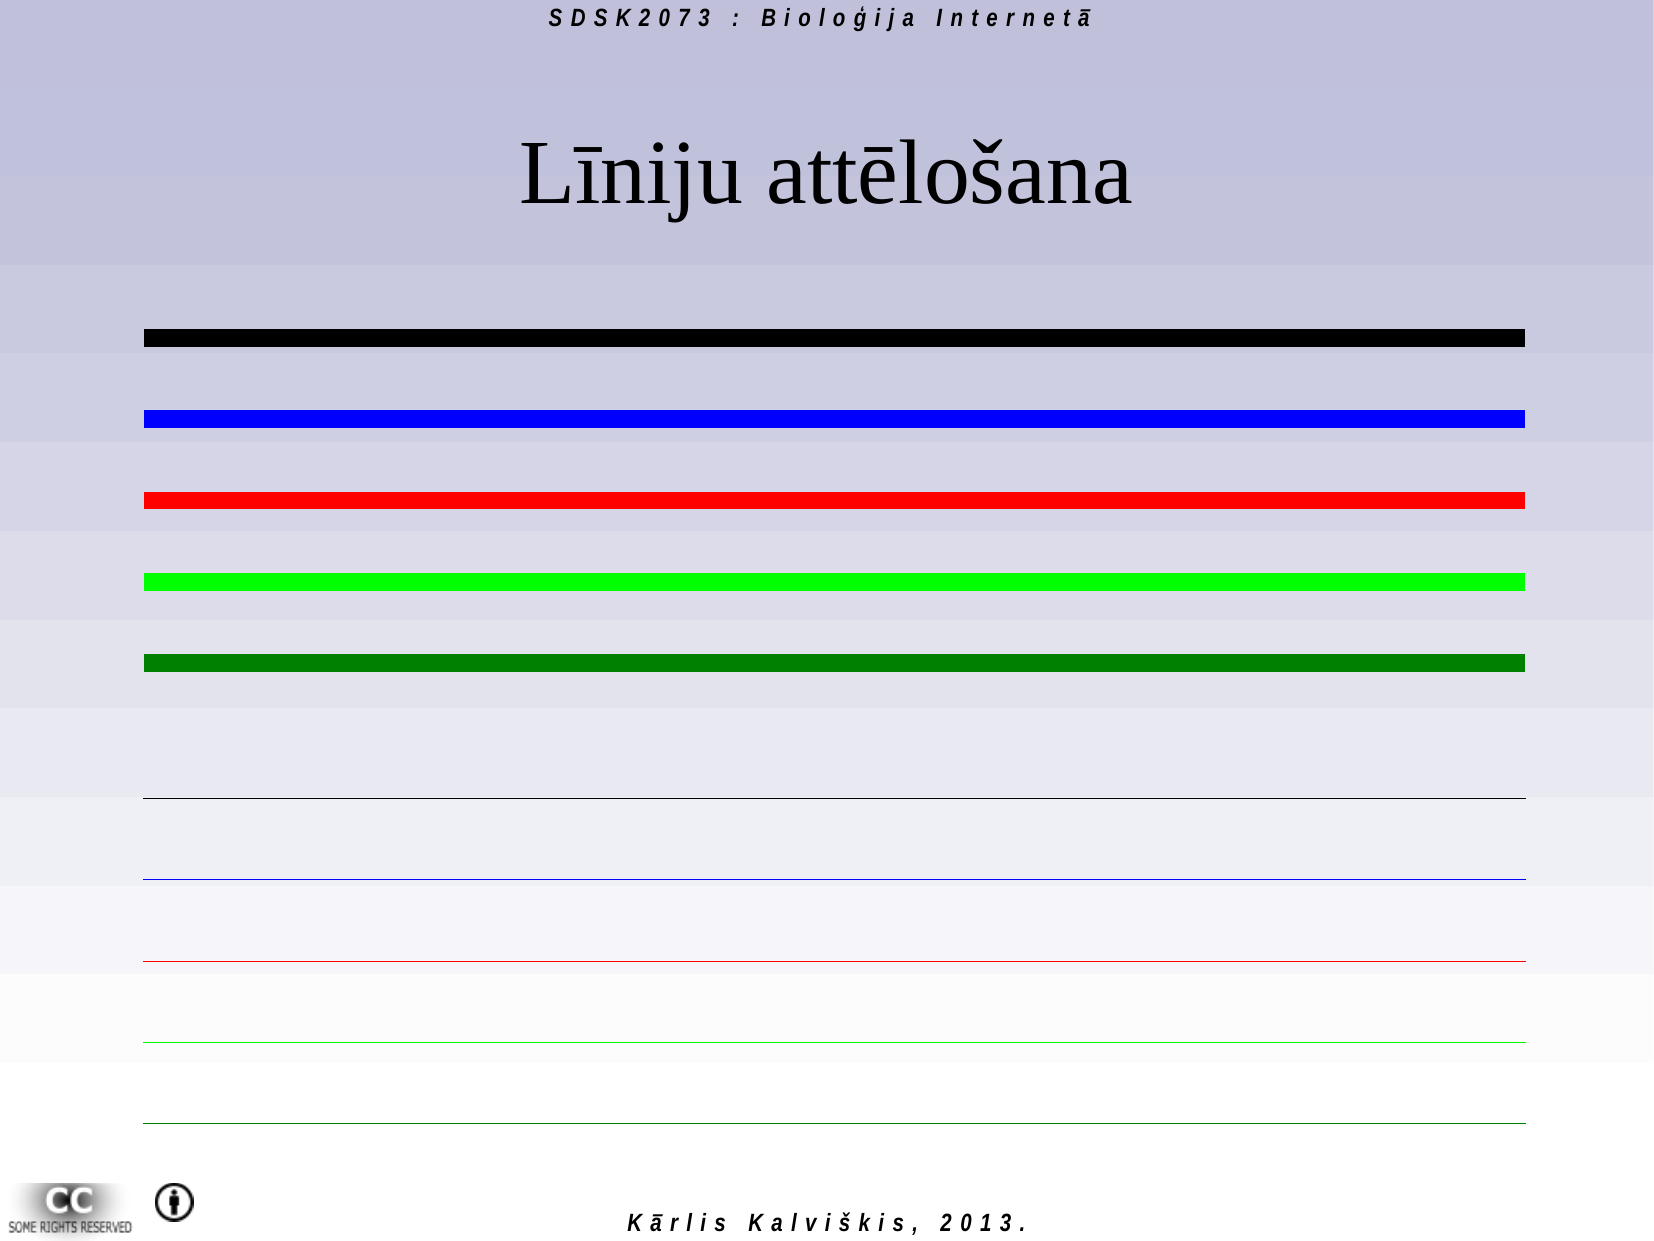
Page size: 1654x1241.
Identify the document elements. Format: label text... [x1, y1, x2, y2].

title Līniju attēlošana [29, 49, 1625, 296]
picture [0, 0, 1654, 1241]
